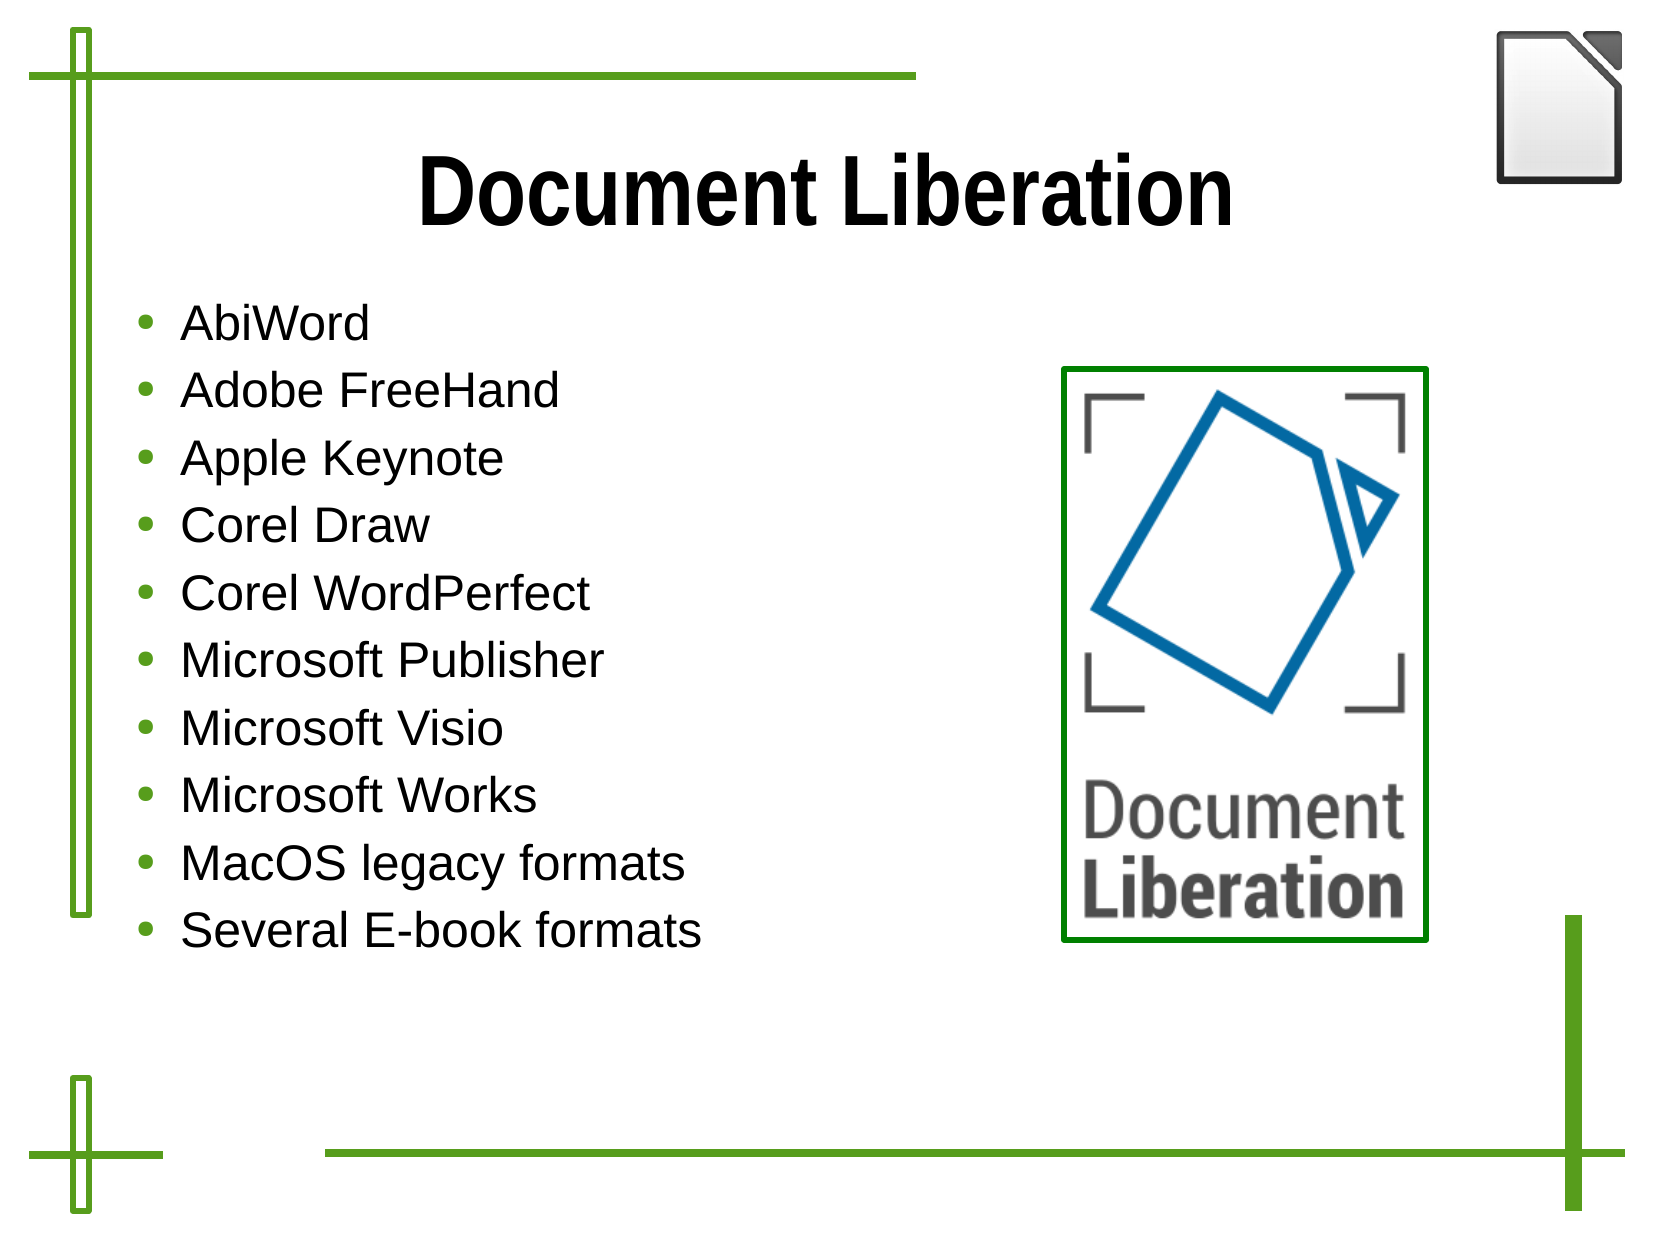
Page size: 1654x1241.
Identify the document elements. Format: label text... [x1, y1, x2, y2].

picture [1494, 29, 1624, 186]
picture [1066, 372, 1424, 937]
title Document Liberation [118, 118, 1536, 260]
list AbiWord Adobe FreeHand Apple Keynote Corel Draw Corel WordPerfect Microsoft Publisher Microsoft Visio Microsoft Works MacOS legacy formats Several E-book formats [118, 295, 810, 1123]
